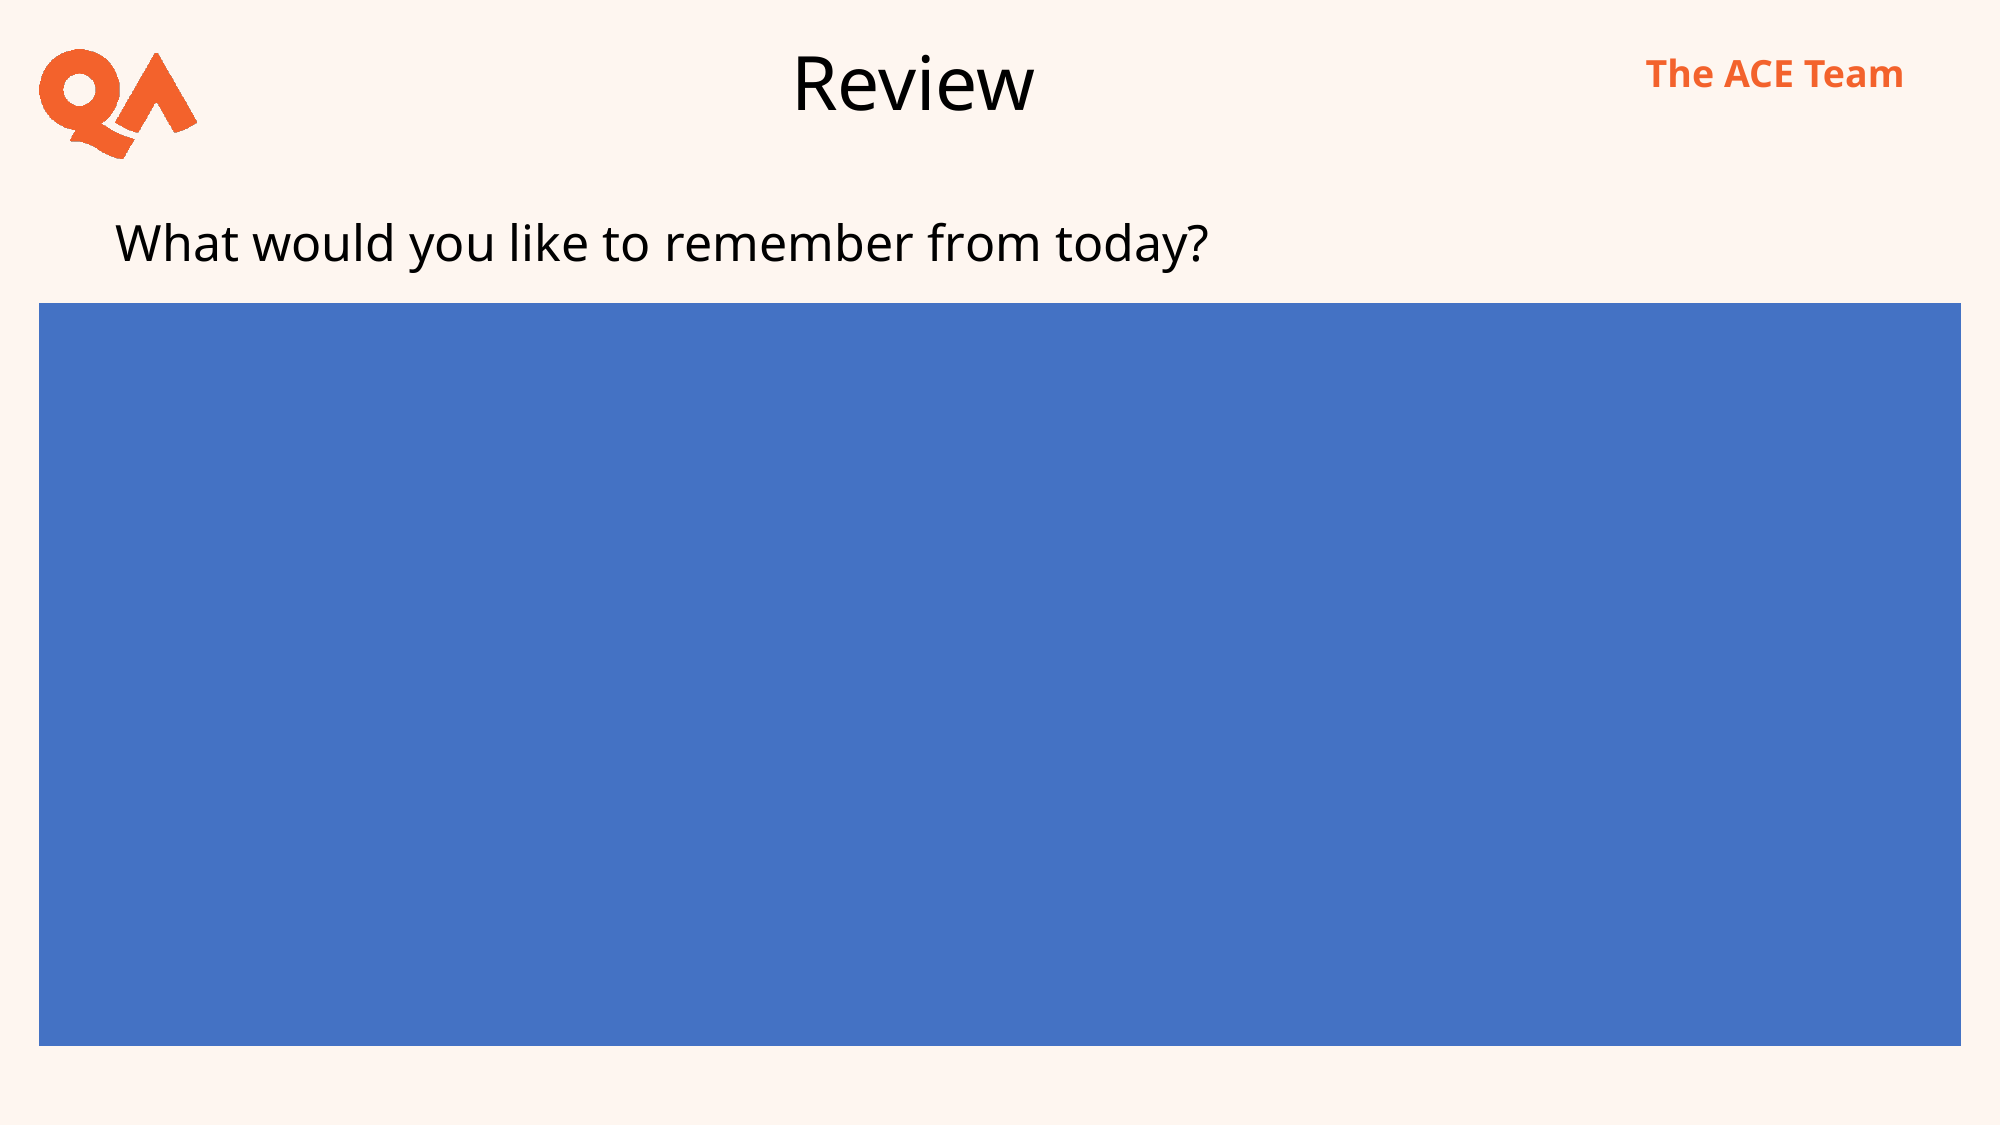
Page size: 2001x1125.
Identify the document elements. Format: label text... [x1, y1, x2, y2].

table_cell [1000, 949, 1961, 1046]
text_box Review [145, 0, 1682, 135]
table_cell [39, 563, 1000, 659]
table_cell [1000, 853, 1961, 949]
table_cell [39, 853, 1000, 949]
table_header [39, 303, 1000, 466]
table_cell [39, 949, 1000, 1046]
text_box What would you like to remember from today? [101, 204, 1920, 303]
table_cell [39, 659, 1000, 756]
table_cell [1000, 756, 1961, 853]
table_cell [39, 466, 1000, 563]
table_cell [1000, 563, 1961, 659]
table_cell [1000, 659, 1961, 756]
table_header [1000, 303, 1961, 466]
table_cell [39, 756, 1000, 853]
table_cell [1000, 466, 1961, 563]
